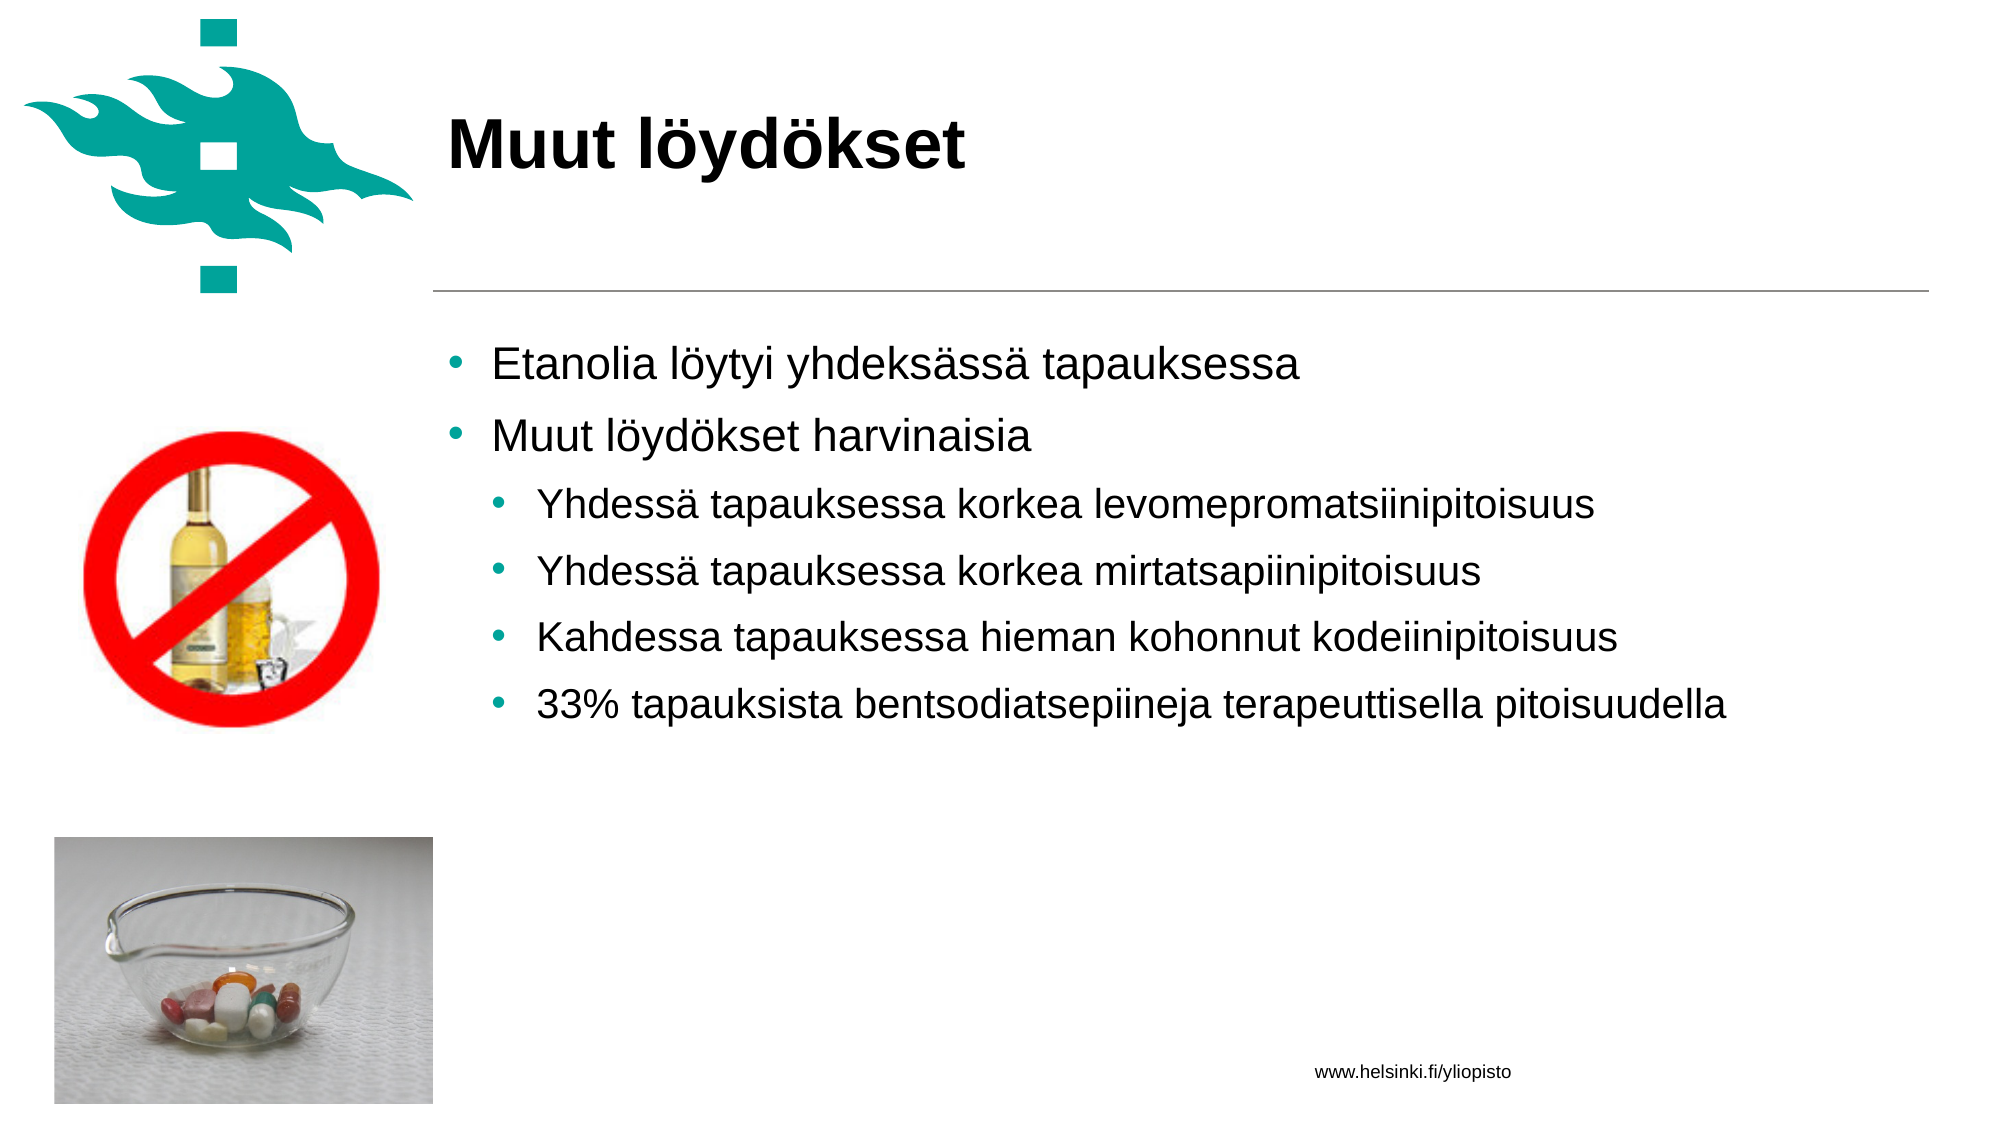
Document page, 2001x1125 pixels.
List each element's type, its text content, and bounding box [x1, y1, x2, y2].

title Muut löydökset [432, 90, 1930, 279]
picture [54, 837, 433, 1104]
list Etanolia löytyi yhdeksässä tapauksessa Muut löydökset harvinaisia Yhdessä tapauksessa korkea levomepromatsiinipitoisuus Yhdessä tapauksessa korkea mirtatsapiinipitoisuus Kahdessa tapauksessa hieman kohonnut kodeiinipitoisuus 33% tapauksista bentsodiatsepiineja terapeuttisella pitoisuudella [432, 326, 1930, 988]
picture [78, 426, 386, 734]
